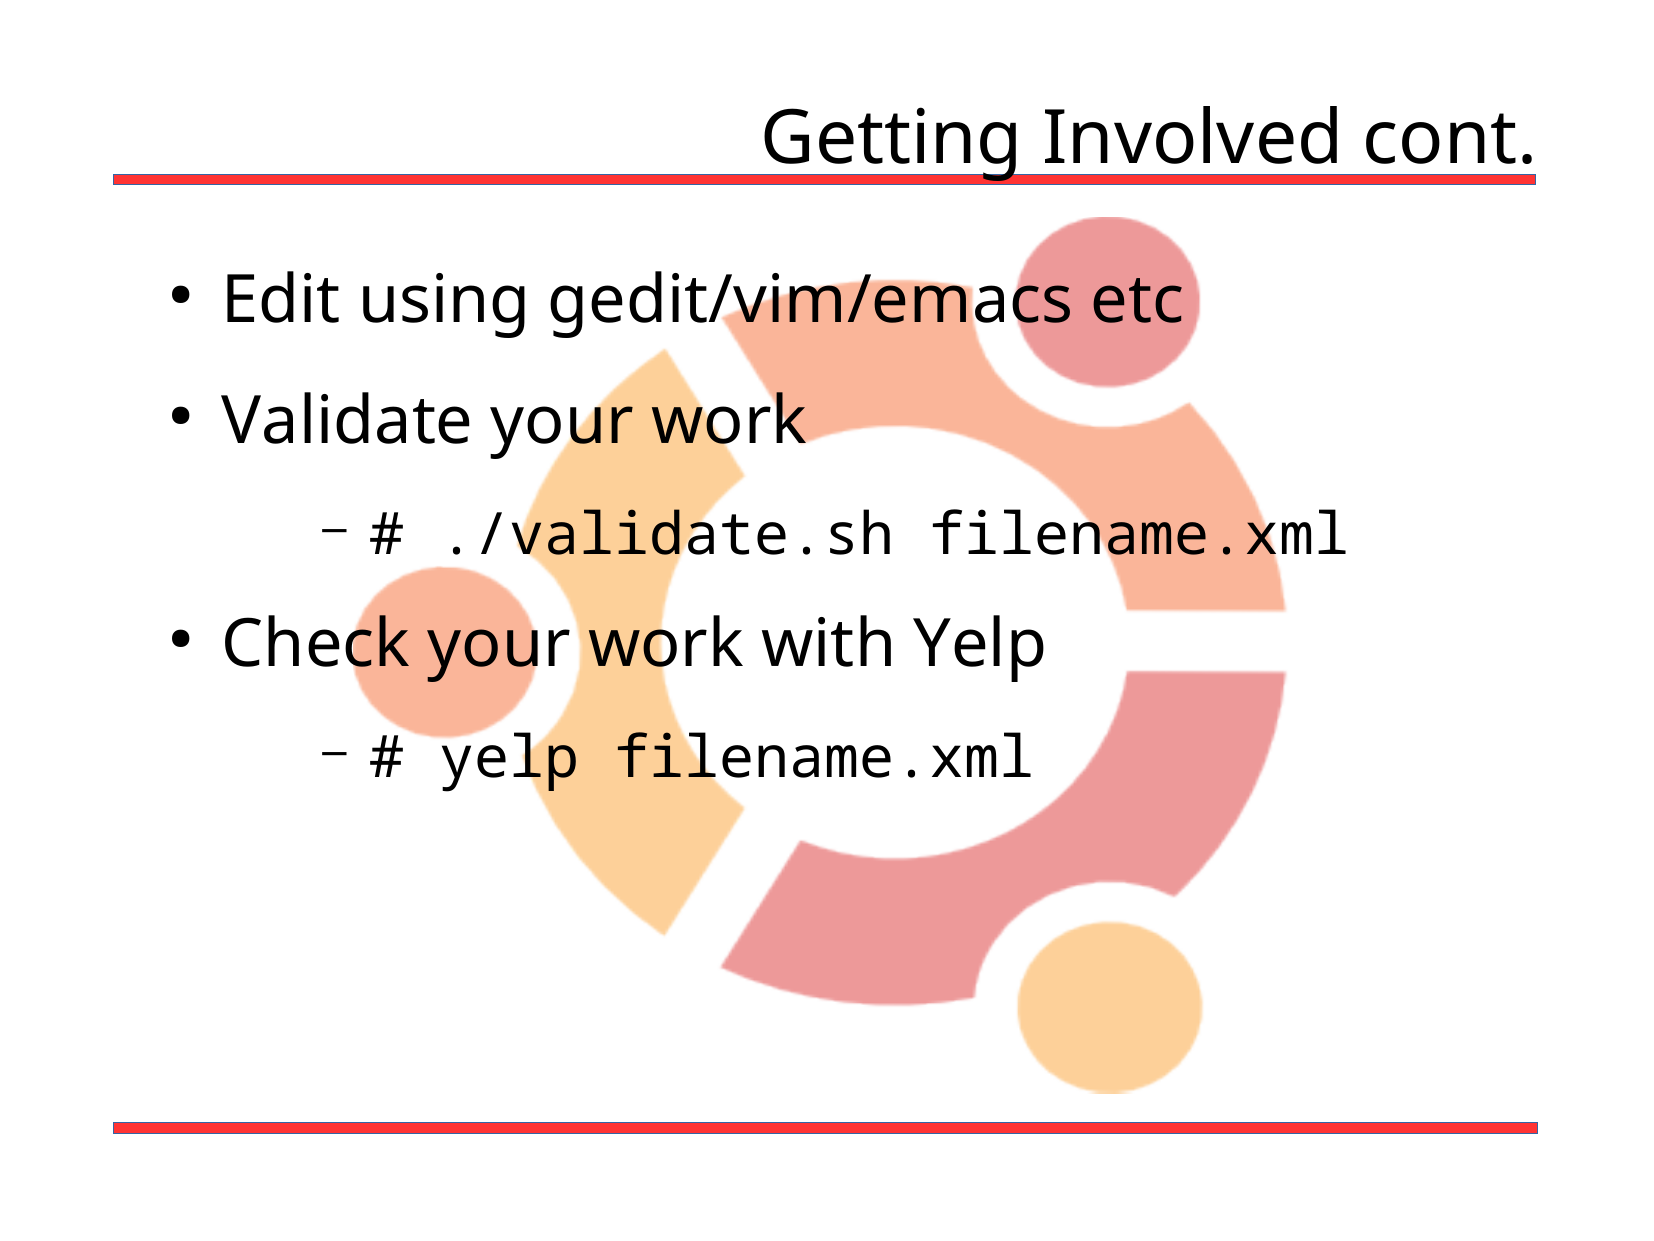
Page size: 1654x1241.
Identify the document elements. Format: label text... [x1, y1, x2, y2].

title Getting Involved cont. [125, 70, 1538, 198]
list Edit using gedit/vim/emacs etc Validate your work # ./validate.sh filename.xml Check your work with Yelp # yelp filename.xml [133, 251, 1530, 1089]
